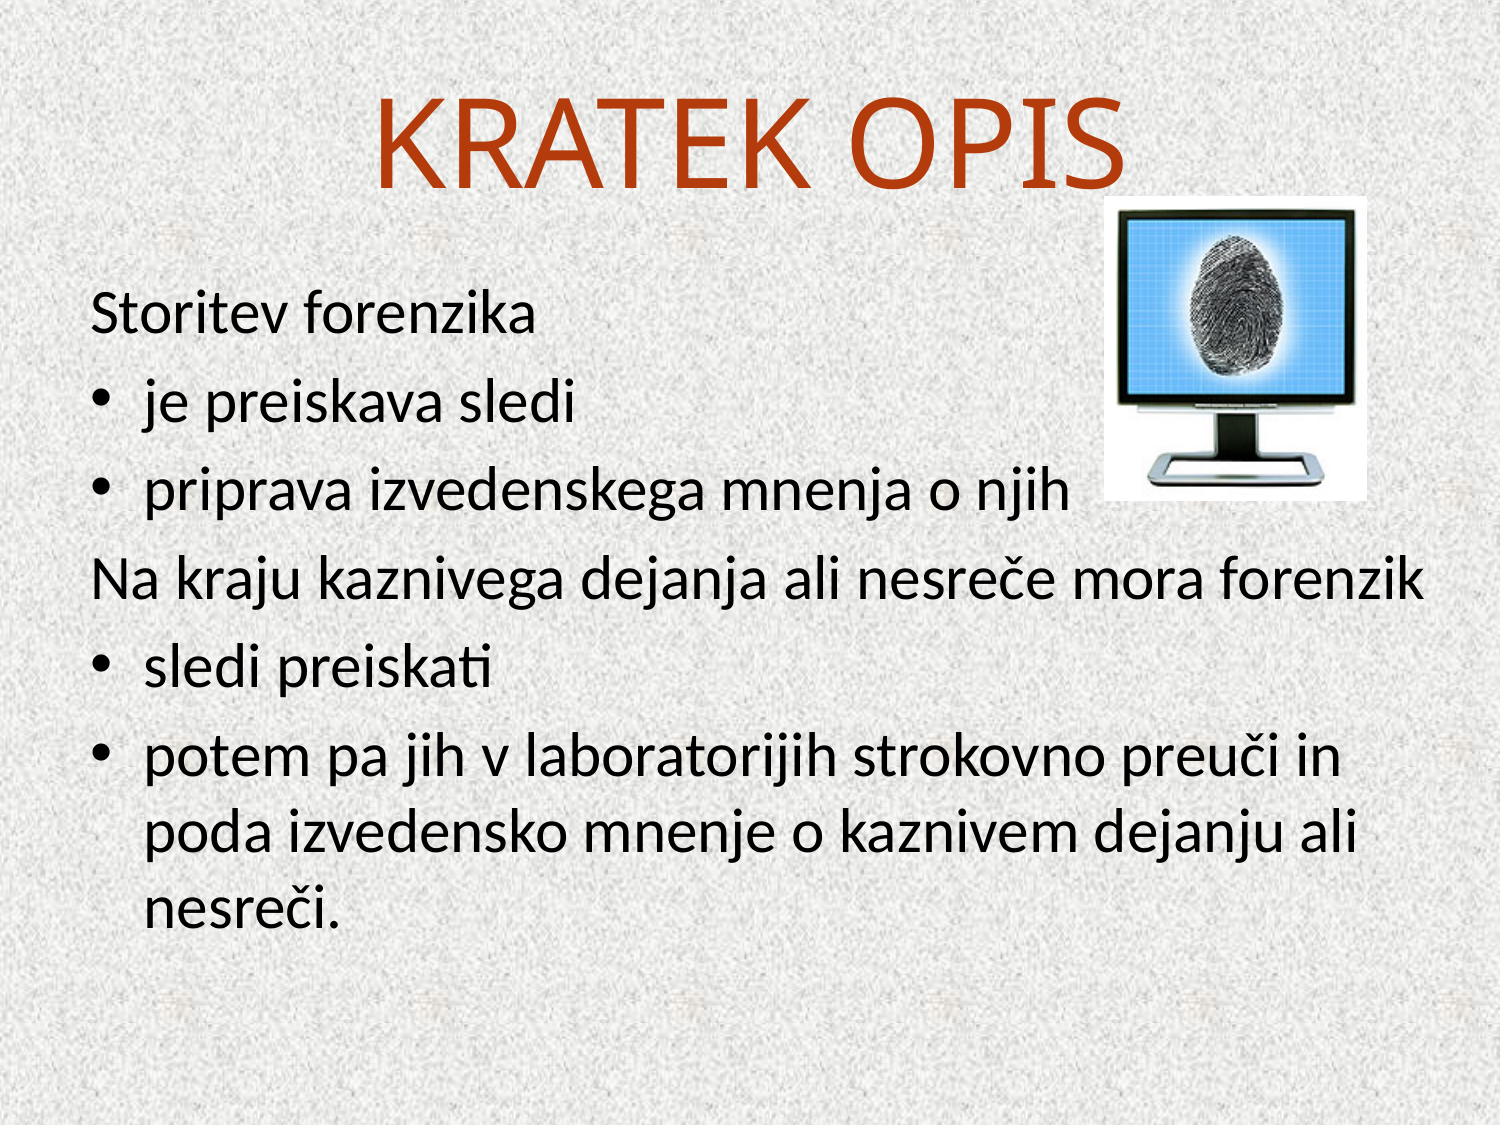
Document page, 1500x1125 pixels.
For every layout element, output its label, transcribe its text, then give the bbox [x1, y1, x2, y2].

picture [0, 0, 1500, 1125]
title KRATEK OPIS [75, 45, 1425, 233]
list Storitev forenzika je preiskava sledi priprava izvedenskega mnenja o njih Na kraju kaznivega dejanja ali nesreče mora forenzik sledi preiskati potem pa jih v laboratorijih strokovno preuči in poda izvedensko mnenje o kaznivem dejanju ali nesreči. [75, 262, 1459, 1005]
